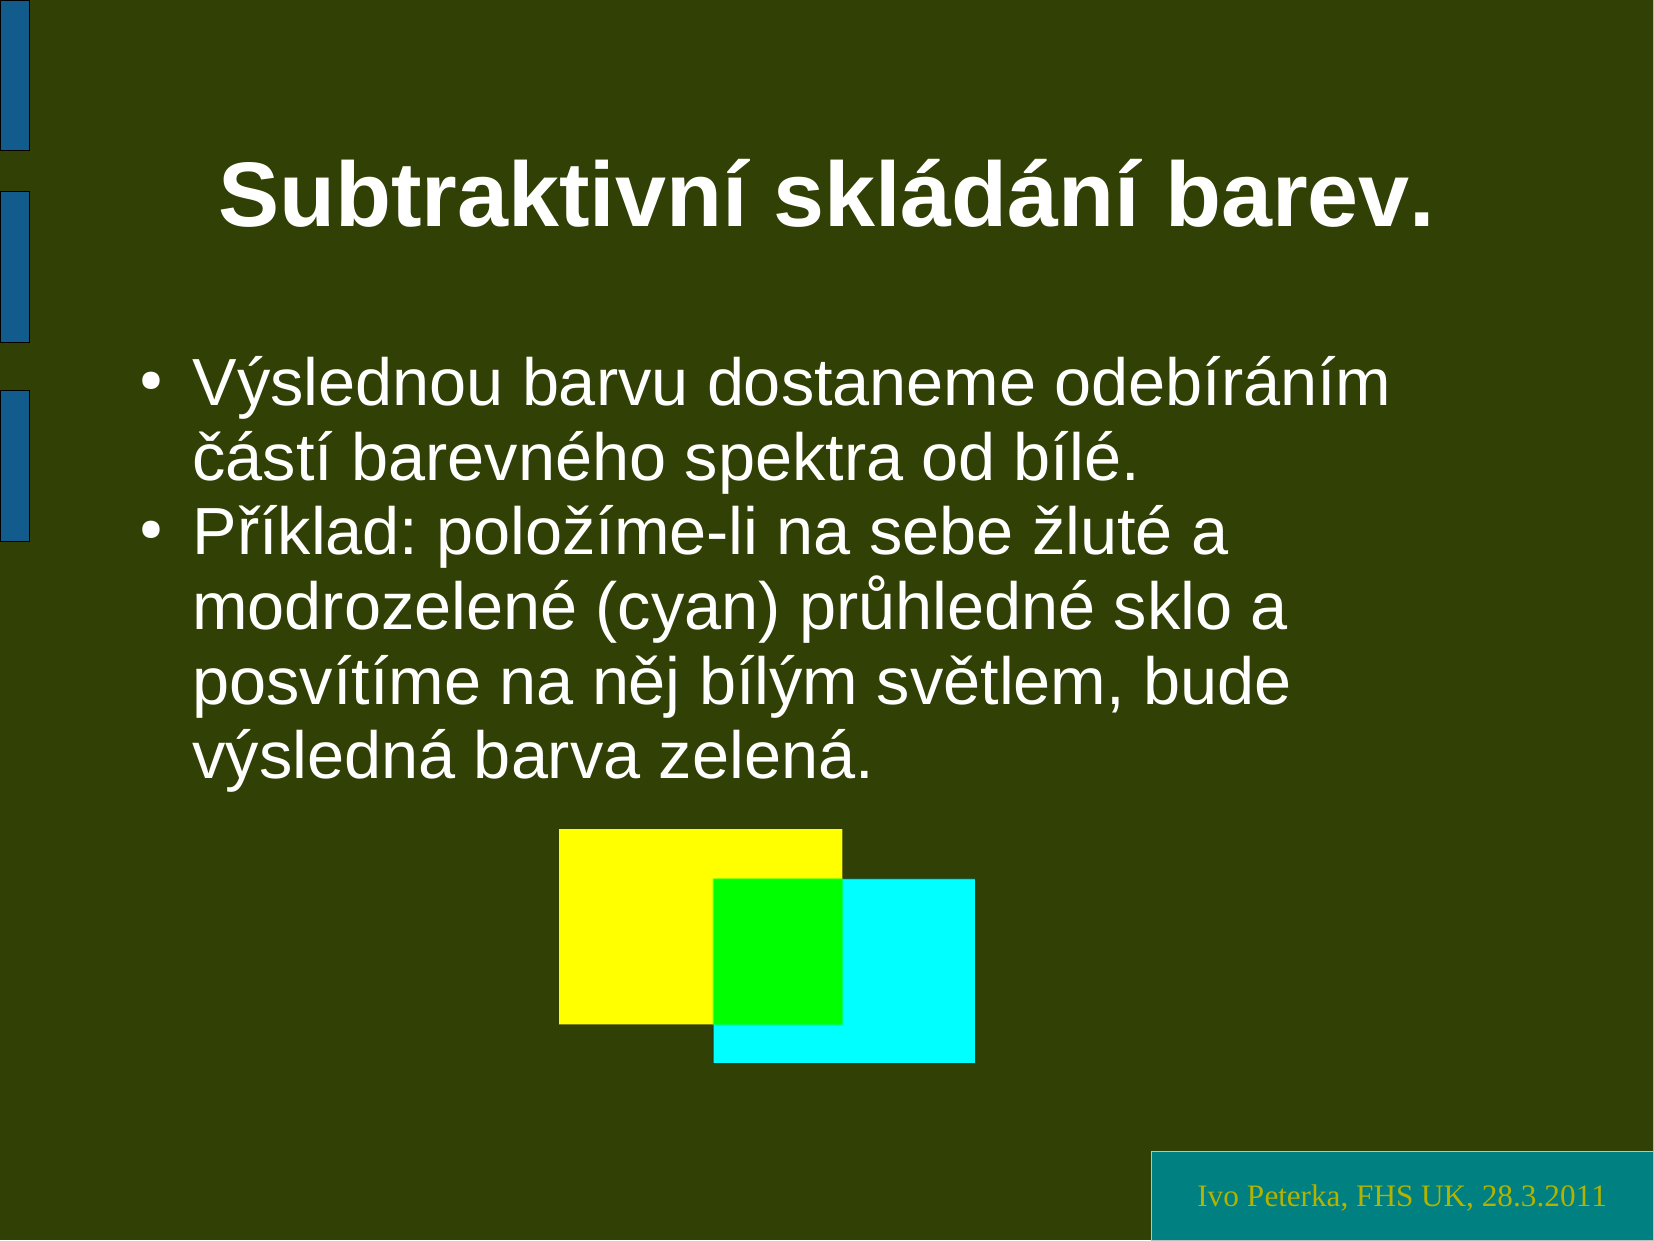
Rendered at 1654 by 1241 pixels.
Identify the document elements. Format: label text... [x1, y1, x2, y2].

picture [559, 829, 975, 1063]
list Výslednou barvu dostaneme odebíráním částí barevného spektra od bílé. Příklad: položíme-li na sebe žluté a modrozelené (cyan) průhledné sklo a posvítíme na něj bílým světlem, bude výsledná barva zelená. [121, 344, 1534, 1112]
title Subtraktivní skládání barev. [121, 98, 1534, 291]
